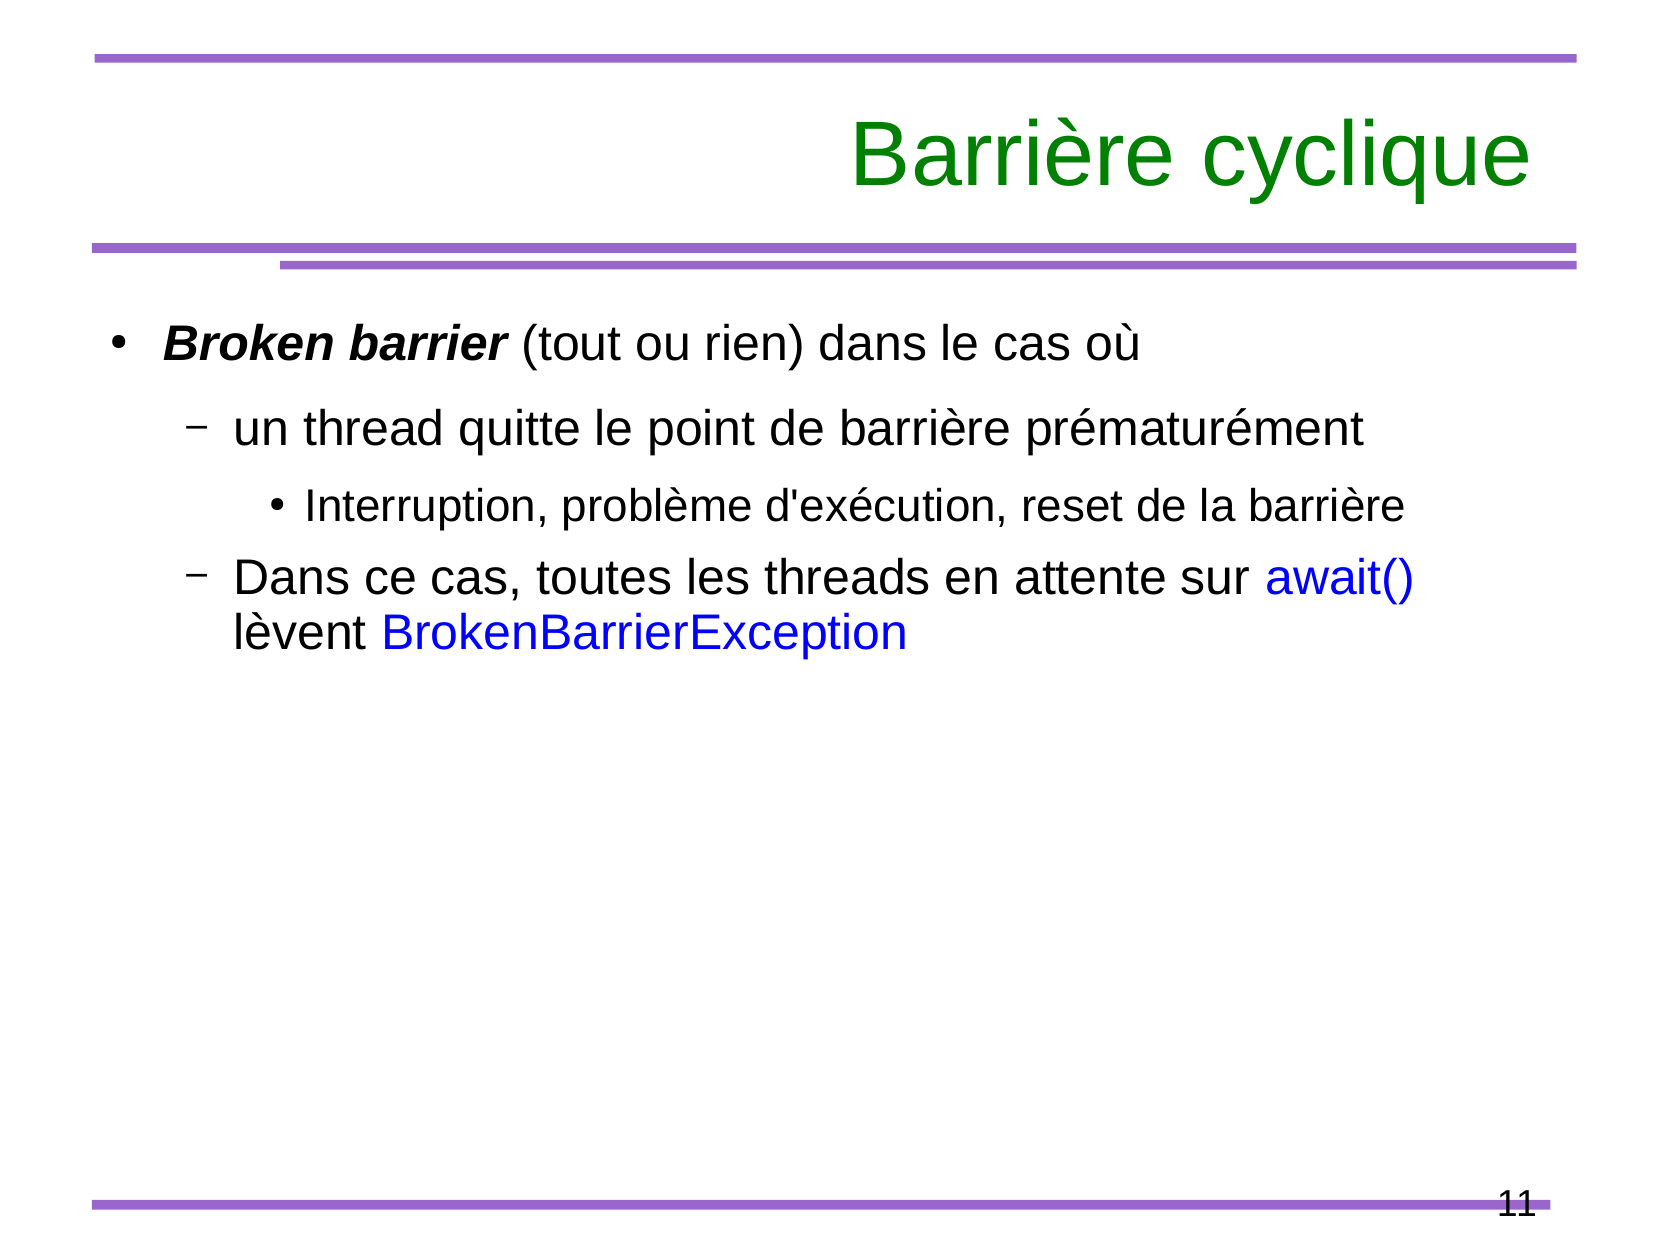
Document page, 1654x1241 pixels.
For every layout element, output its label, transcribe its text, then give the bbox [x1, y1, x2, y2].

title Barrière cyclique [121, 49, 1534, 257]
list Broken barrier (tout ou rien) dans le cas où un thread quitte le point de barrière prématurément Interruption, problème d'exécution, reset de la barrière Dans ce cas, toutes les threads en attente sur await() lèvent BrokenBarrierException [92, 315, 1563, 1163]
